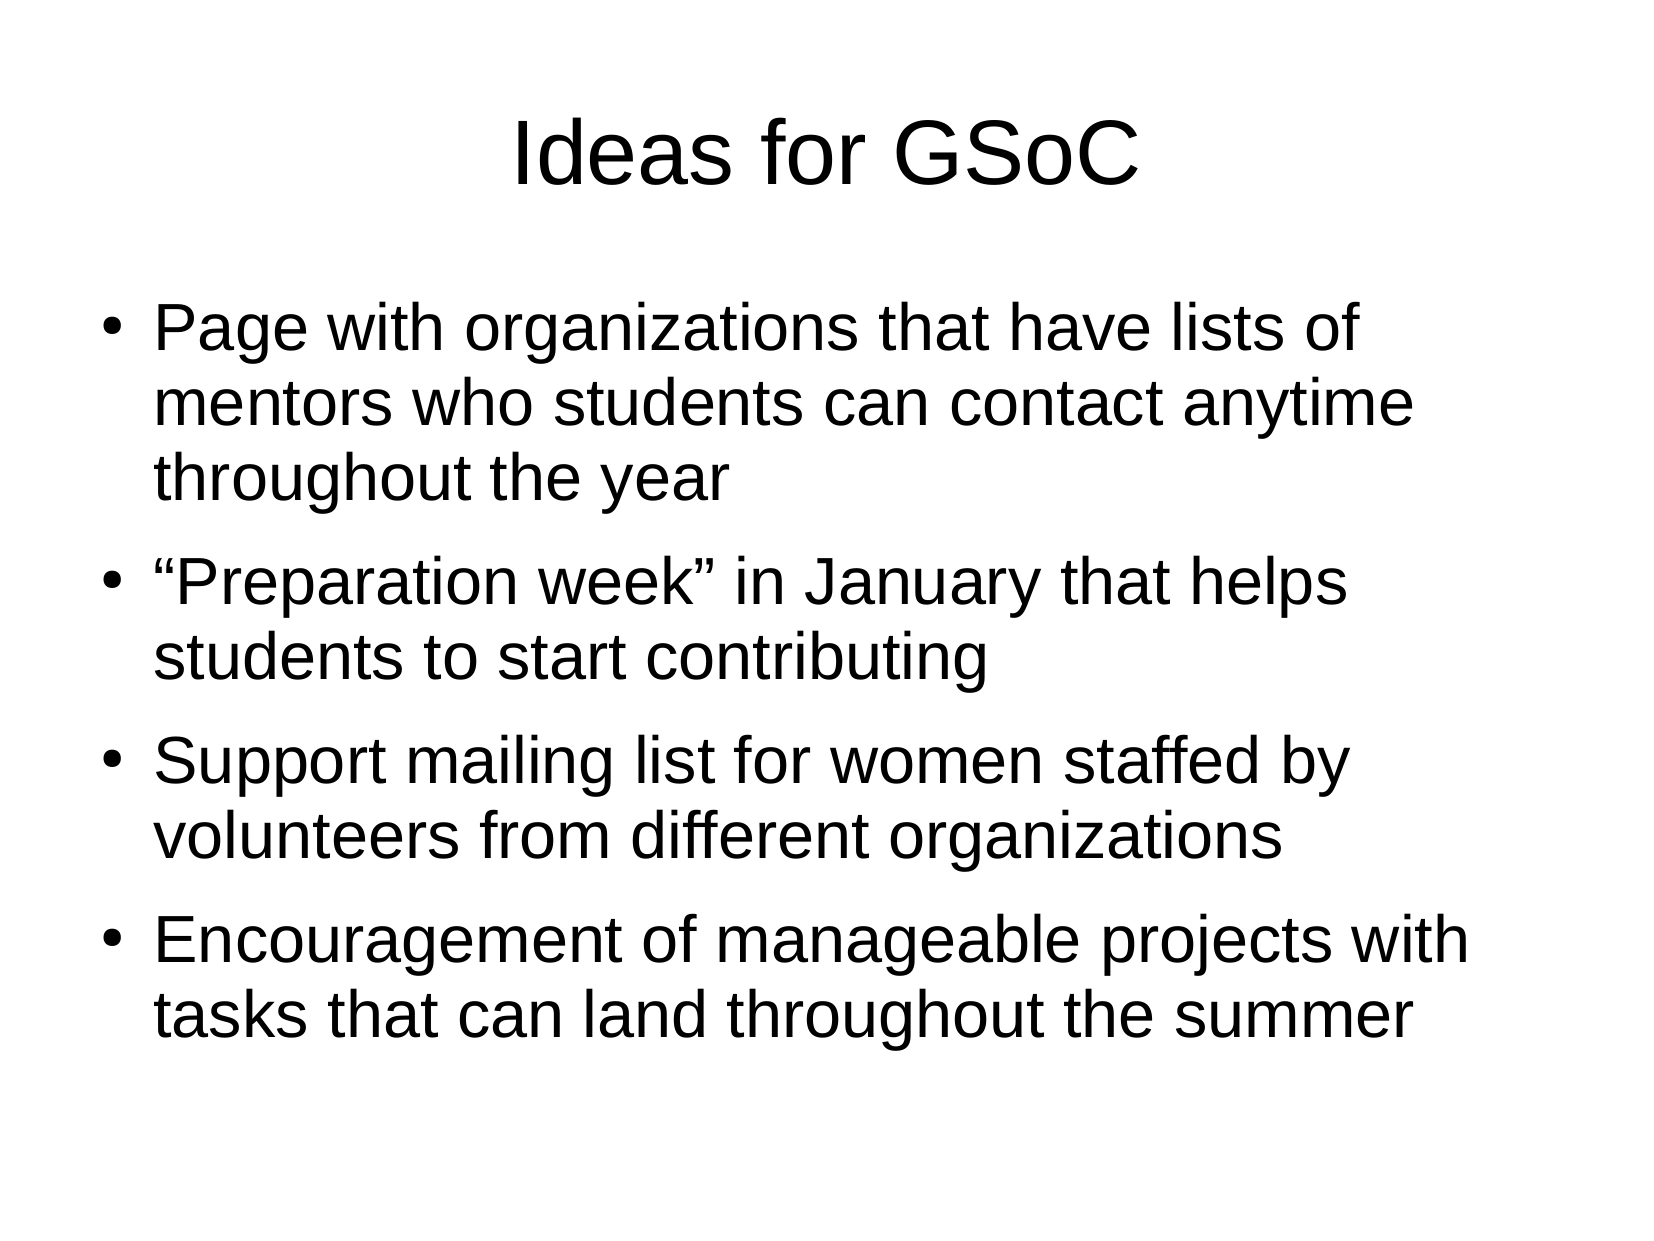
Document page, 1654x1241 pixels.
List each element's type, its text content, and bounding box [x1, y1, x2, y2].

title Ideas for GSoC [82, 49, 1571, 257]
list Page with organizations that have lists of mentors who students can contact anytime throughout the year “Preparation week” in January that helps students to start contributing Support mailing list for women staffed by volunteers from different organizations Encouragement of manageable projects with tasks that can land throughout the summer [82, 290, 1571, 1109]
